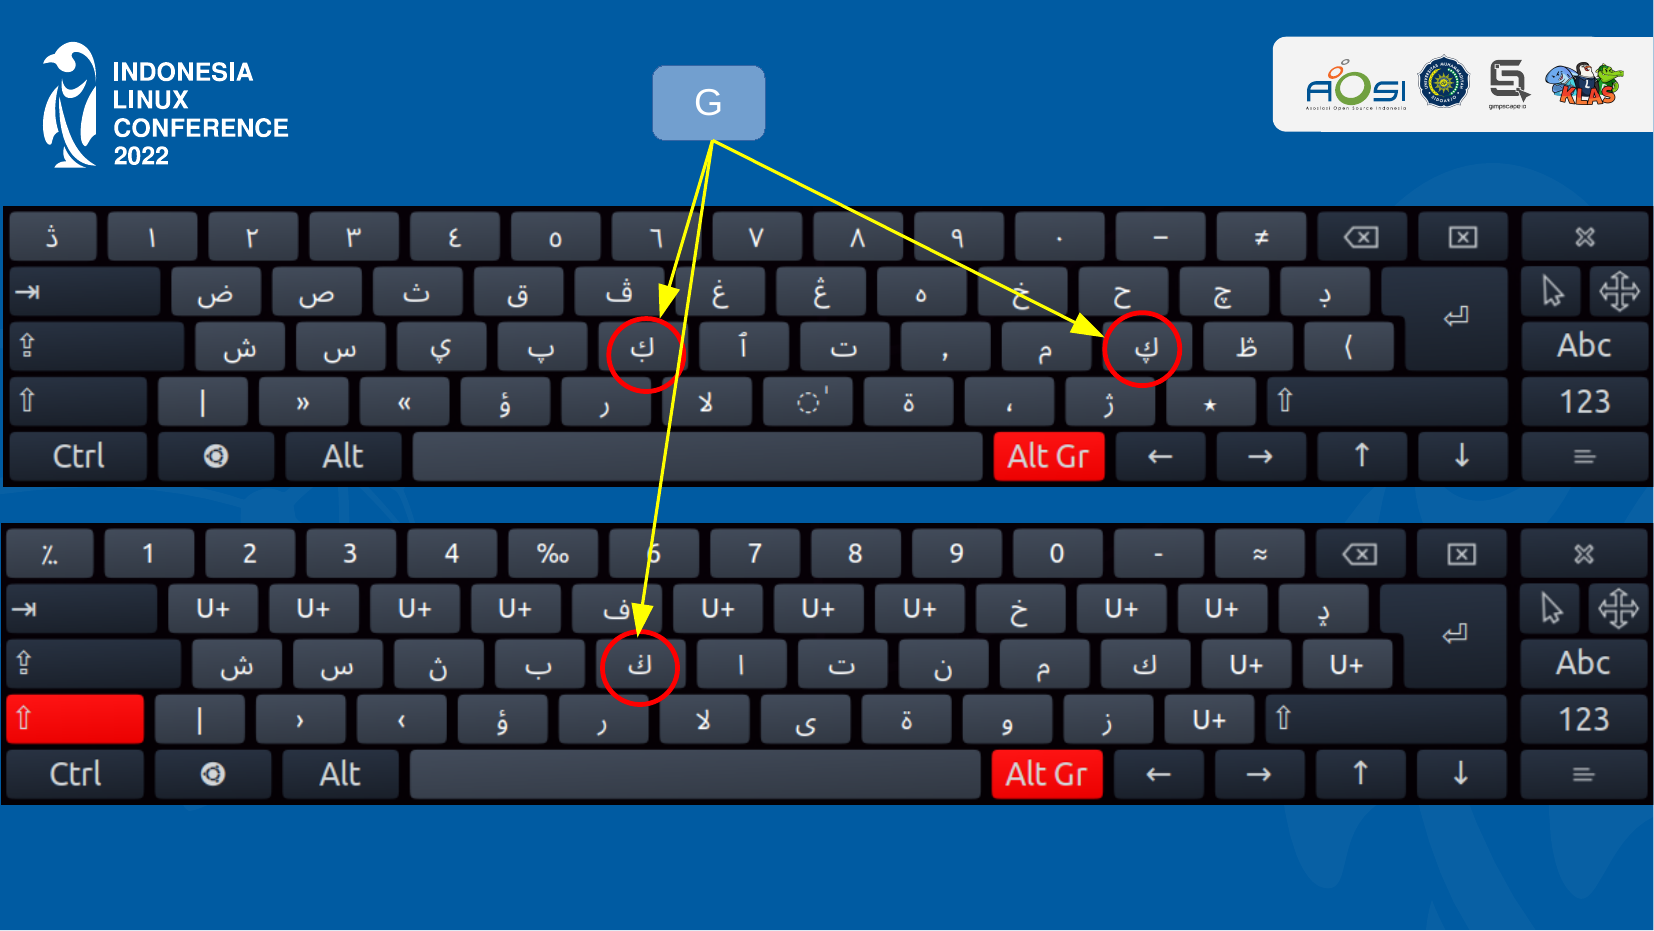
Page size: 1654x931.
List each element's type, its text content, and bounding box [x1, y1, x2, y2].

picture [605, 634, 675, 702]
picture [3, 206, 691, 488]
picture [1, 523, 1654, 805]
picture [612, 321, 679, 389]
picture [1108, 316, 1177, 383]
text_box G [652, 65, 766, 141]
picture [662, 206, 1654, 488]
picture [661, 206, 700, 334]
picture [1417, 54, 1471, 108]
picture [1545, 62, 1624, 105]
